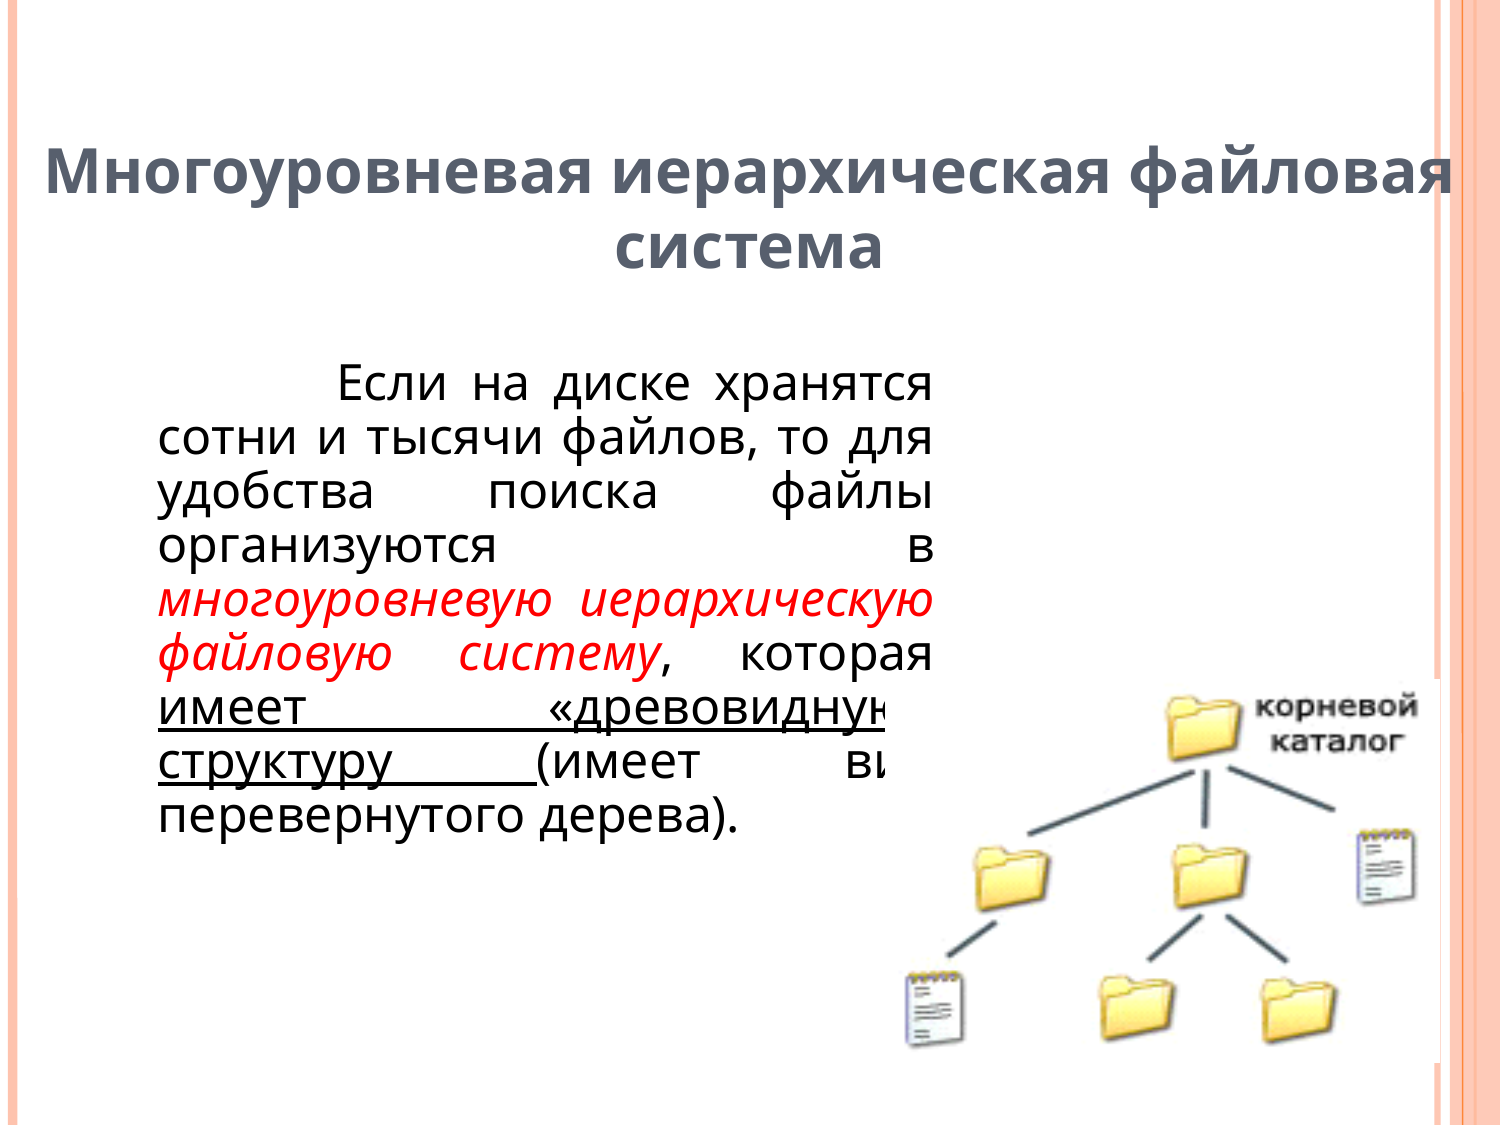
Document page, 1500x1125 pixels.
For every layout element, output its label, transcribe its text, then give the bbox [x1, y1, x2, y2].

title Многоуровневая иерархическая файловая система [0, 31, 1500, 289]
picture [885, 679, 1440, 1063]
list Если на диске хранятся сотни и тысячи файлов, то для удобства поиска файлы организуются в многоуровневую иерархическую файловую систему, которая имеет «древовидную» структуру (имеет вид перевернутого дерева). [53, 350, 956, 960]
